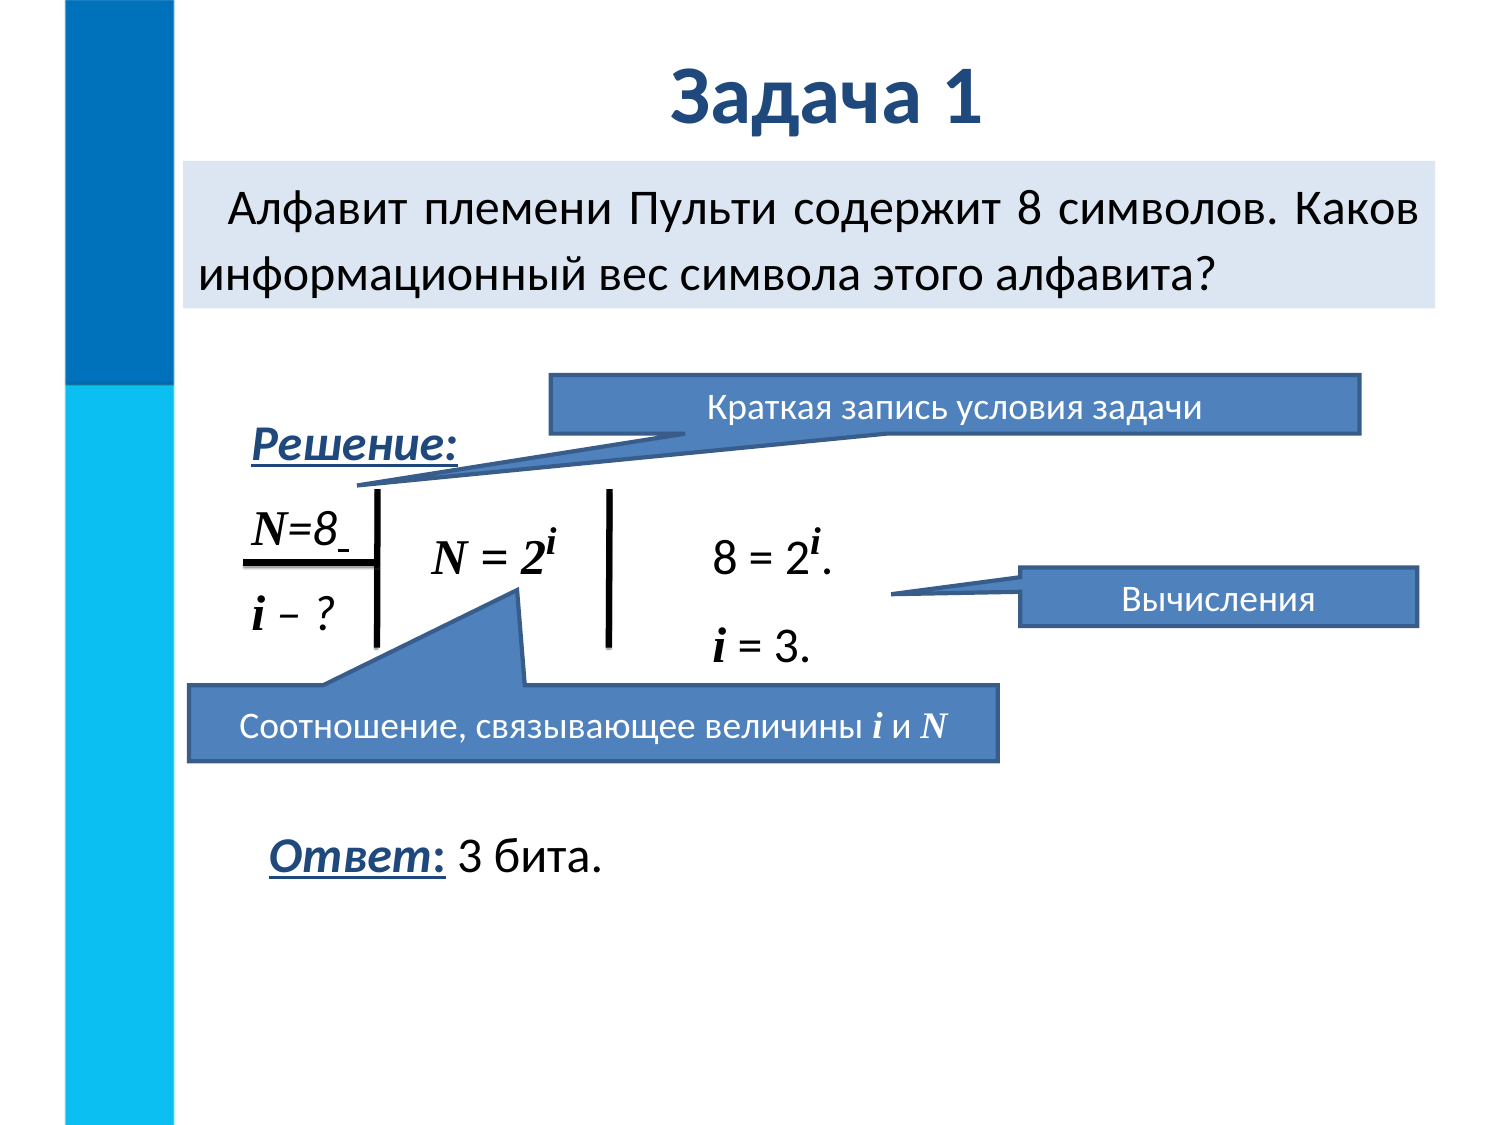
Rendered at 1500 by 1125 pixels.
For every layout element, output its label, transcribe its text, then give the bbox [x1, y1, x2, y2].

picture [0, 0, 1500, 1125]
text_box Решение: N=8 i – ? [206, 397, 1459, 648]
text_box Соотношение, связывающее величины i и N [188, 590, 998, 762]
text_box N = 2i [386, 492, 598, 596]
text_box Алфавит племени Пульти содержит 8 символов. Каков информационный вес символа этого алфавита? [183, 160, 1436, 309]
text_box Краткая запись условия задачи [356, 375, 1360, 486]
text_box 8 = 2i. i = 3. [656, 492, 898, 681]
text_box Задача 1 [183, 30, 1471, 149]
text_box Ответ: 3 бита. [224, 808, 1500, 891]
text_box Вычисления [891, 567, 1418, 627]
